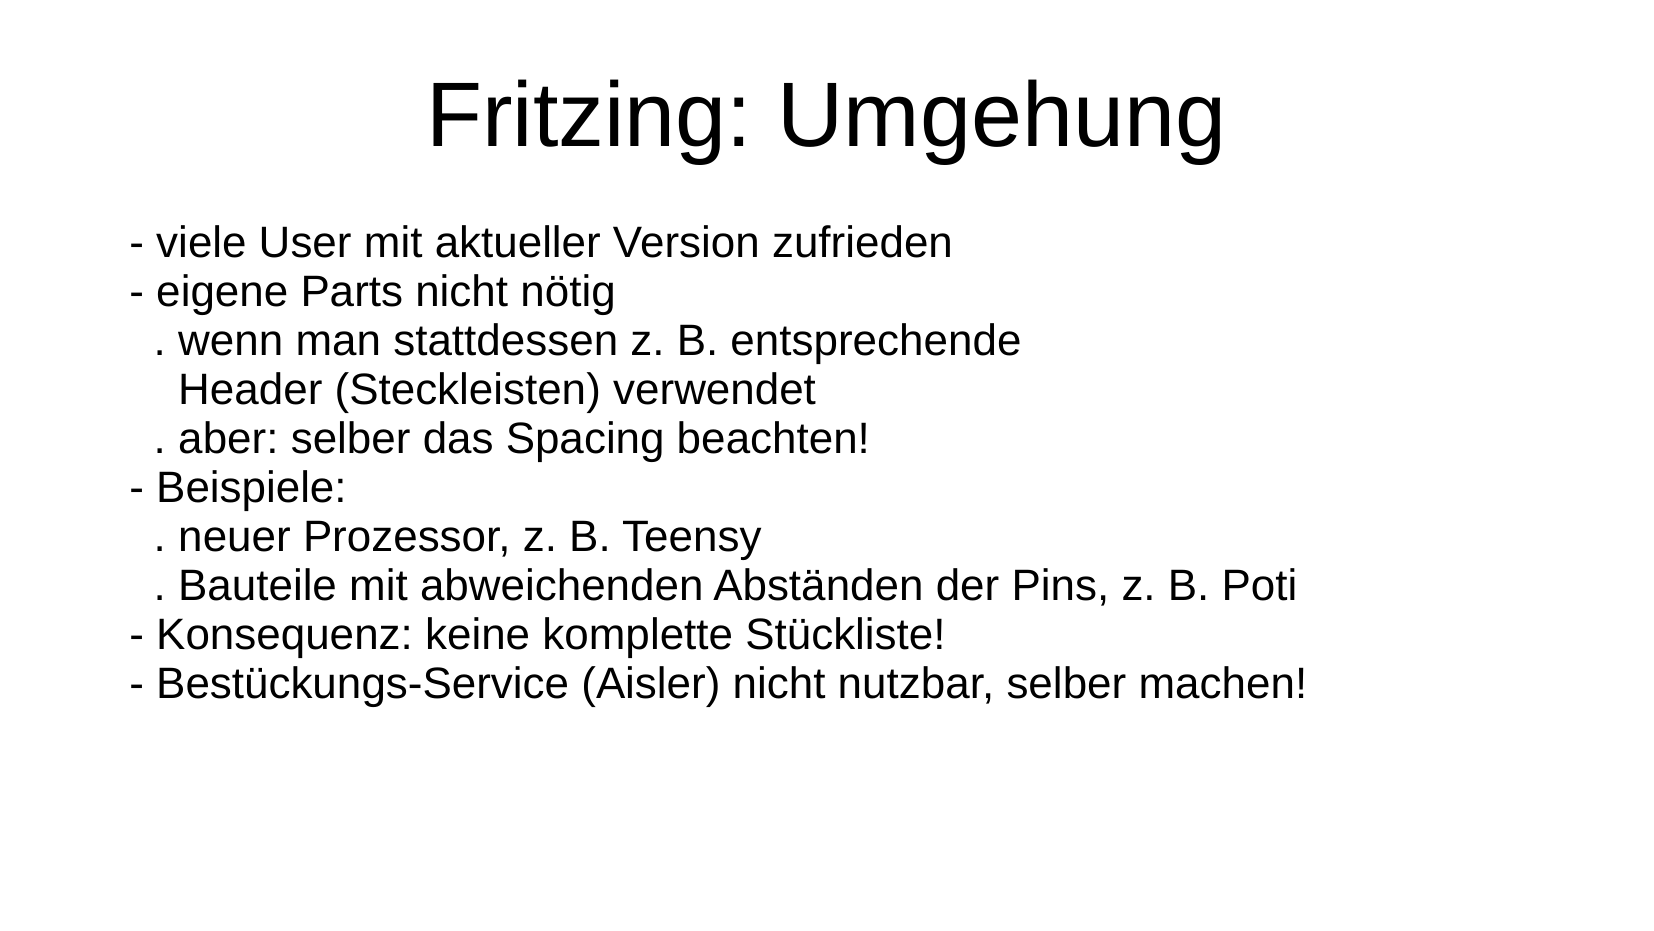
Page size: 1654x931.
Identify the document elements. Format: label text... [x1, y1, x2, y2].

list - viele User mit aktueller Version zufrieden - eigene Parts nicht nötig . wenn man stattdessen z. B. entsprechende Header (Steckleisten) verwendet . aber: selber das Spacing beachten! - Beispiele: . neuer Prozessor, z. B. Teensy . Bauteile mit abweichenden Abständen der Pins, z. B. Poti - Konsequenz: keine komplette Stückliste! - Bestückungs-Service (Aisler) nicht nutzbar, selber machen! [82, 217, 1571, 758]
title Fritzing: Umgehung [82, 37, 1571, 193]
